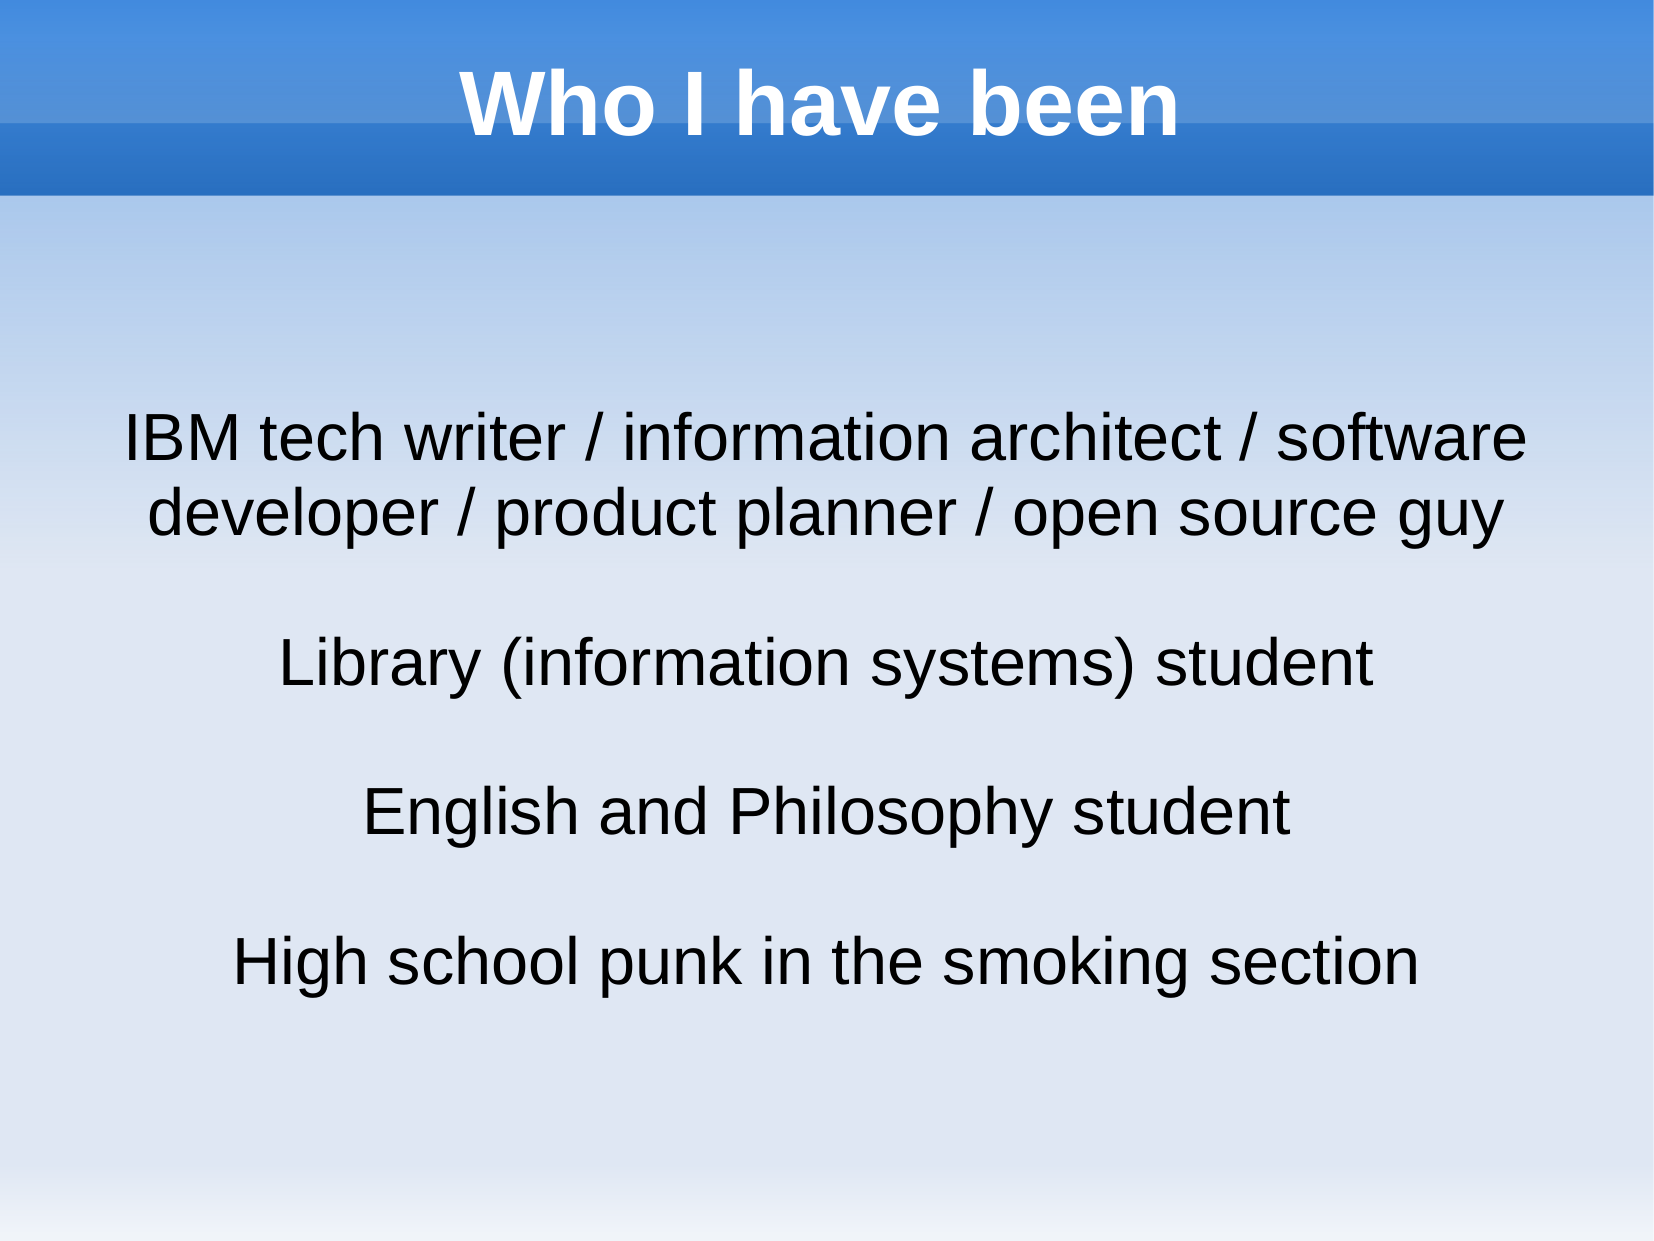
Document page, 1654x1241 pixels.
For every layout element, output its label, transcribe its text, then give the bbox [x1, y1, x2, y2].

picture [0, 0, 1654, 1241]
title Who I have been [76, 0, 1565, 208]
subtitle IBM tech writer / information architect / software developer / product planner / open source guy Library (information systems) student English and Philosophy student High school punk in the smoking section [82, 290, 1571, 1109]
